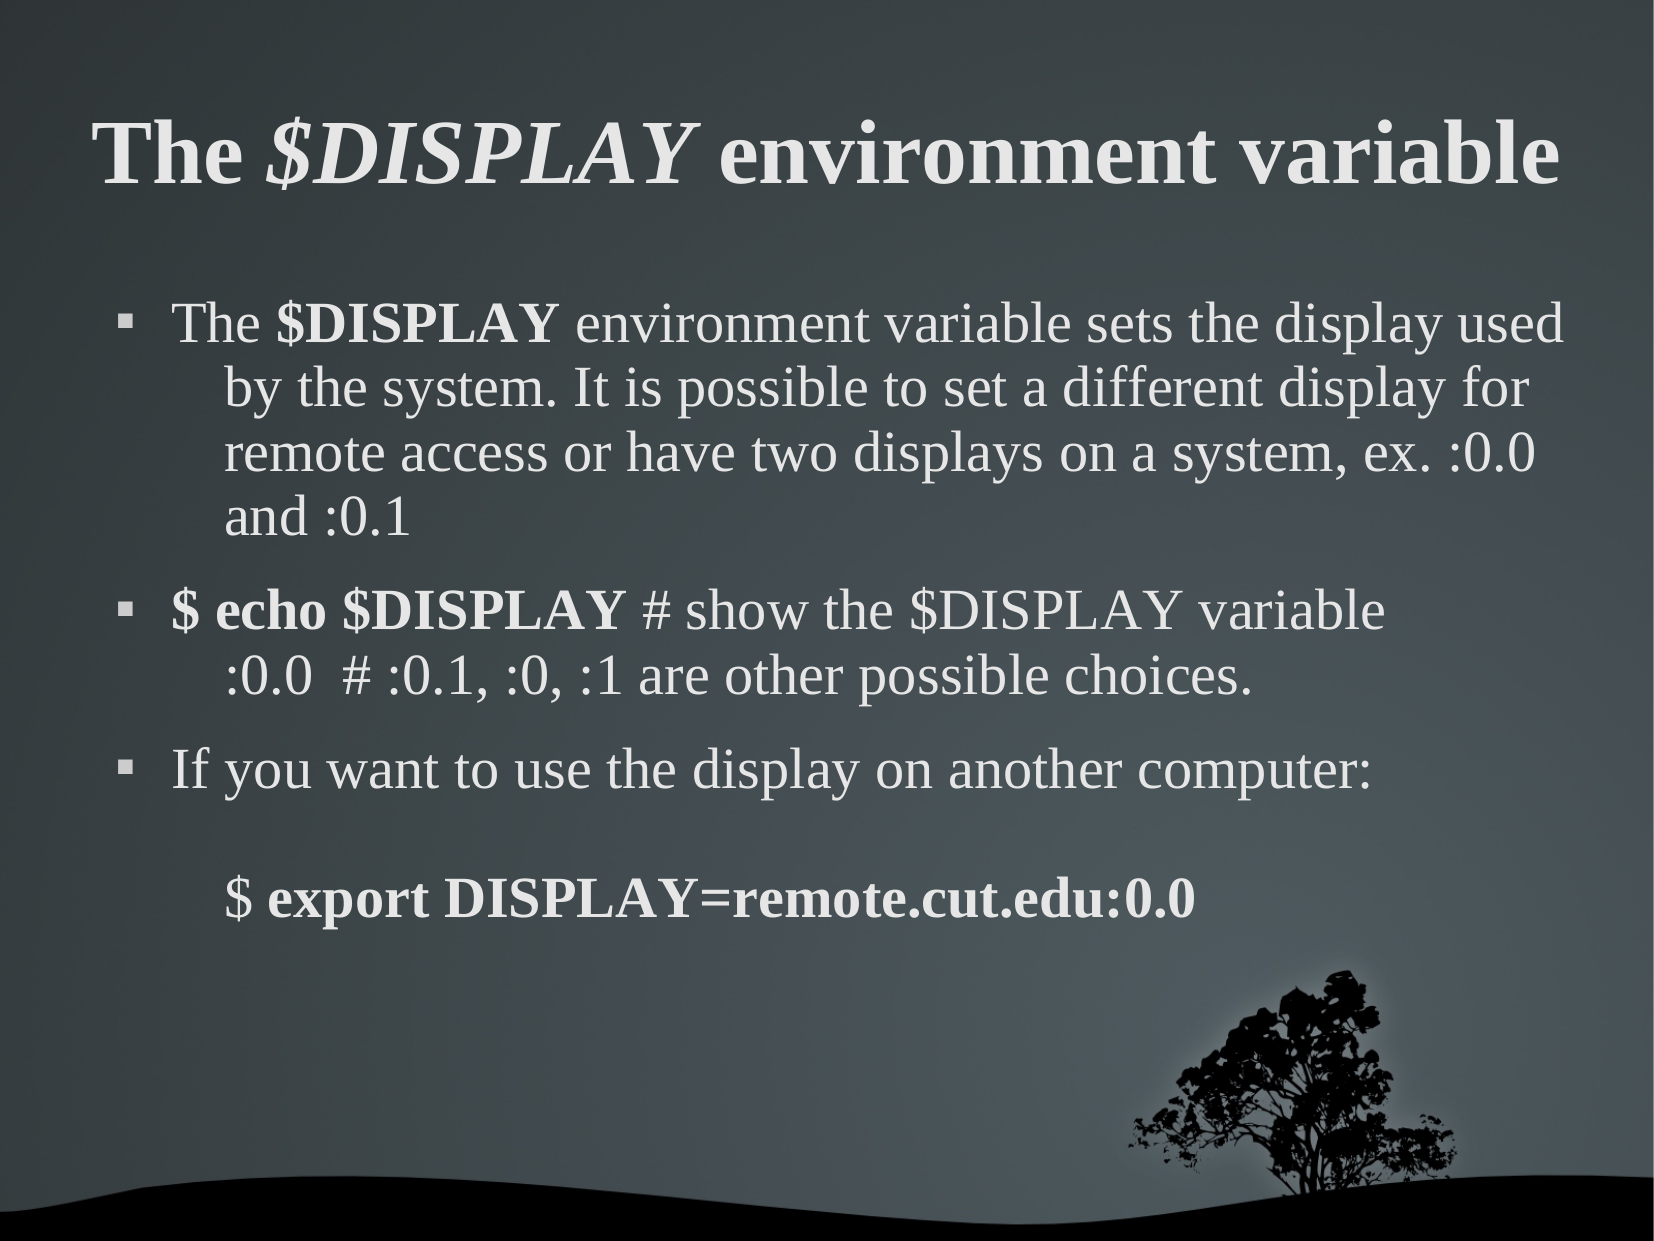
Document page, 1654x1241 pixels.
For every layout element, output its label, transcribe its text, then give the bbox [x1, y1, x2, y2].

list The $DISPLAY environment variable sets the display used by the system. It is possible to set a different display for remote access or have two displays on a system, ex. :0.0 and :0.1 $ echo $DISPLAY # show the $DISPLAY variable :0.0 # :0.1, :0, :1 are other possible choices. If you want to use the display on another computer: $ export DISPLAY=remote.cut.edu:0.0 [82, 290, 1571, 1109]
title The $DISPLAY environment variable [82, 33, 1571, 273]
picture [0, 0, 1654, 1241]
